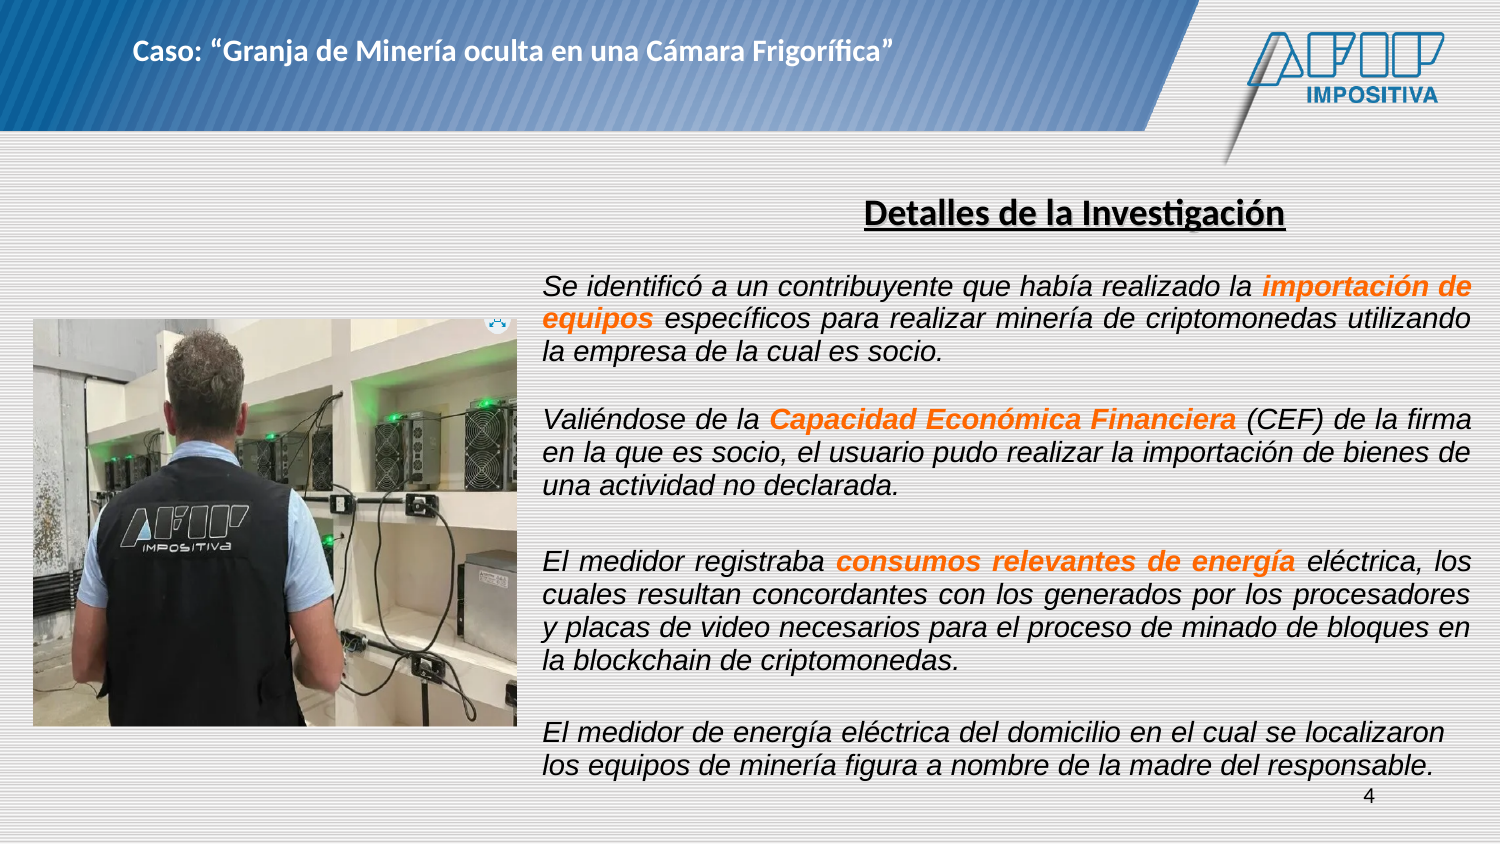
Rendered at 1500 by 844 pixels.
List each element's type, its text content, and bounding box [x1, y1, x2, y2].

text_box Caso: “Granja de Minería oculta en una Cámara Frigorífica” [118, 30, 1099, 77]
list Se identificó a un contribuyente que había realizado la importación de equipos específicos para realizar minería de criptomonedas utilizando la empresa de la cual es socio. [542, 269, 1473, 376]
list El medidor de energía eléctrica del domicilio en el cual se localizaron los equipos de minería figura a nombre de la madre del responsable. [542, 716, 1473, 787]
list Detalles de la Investigación [649, 197, 1500, 243]
list El medidor registraba consumos relevantes de energía eléctrica, los cuales resultan concordantes con los generados por los procesadores y placas de video necesarios para el proceso de minado de bloques en la blockchain de criptomonedas. [542, 545, 1473, 687]
list Valiéndose de la Capacidad Económica Financiera (CEF) de la firma en la que es socio, el usuario pudo realizar la importación de bienes de una actividad no declarada. [542, 403, 1473, 510]
picture [33, 319, 517, 727]
